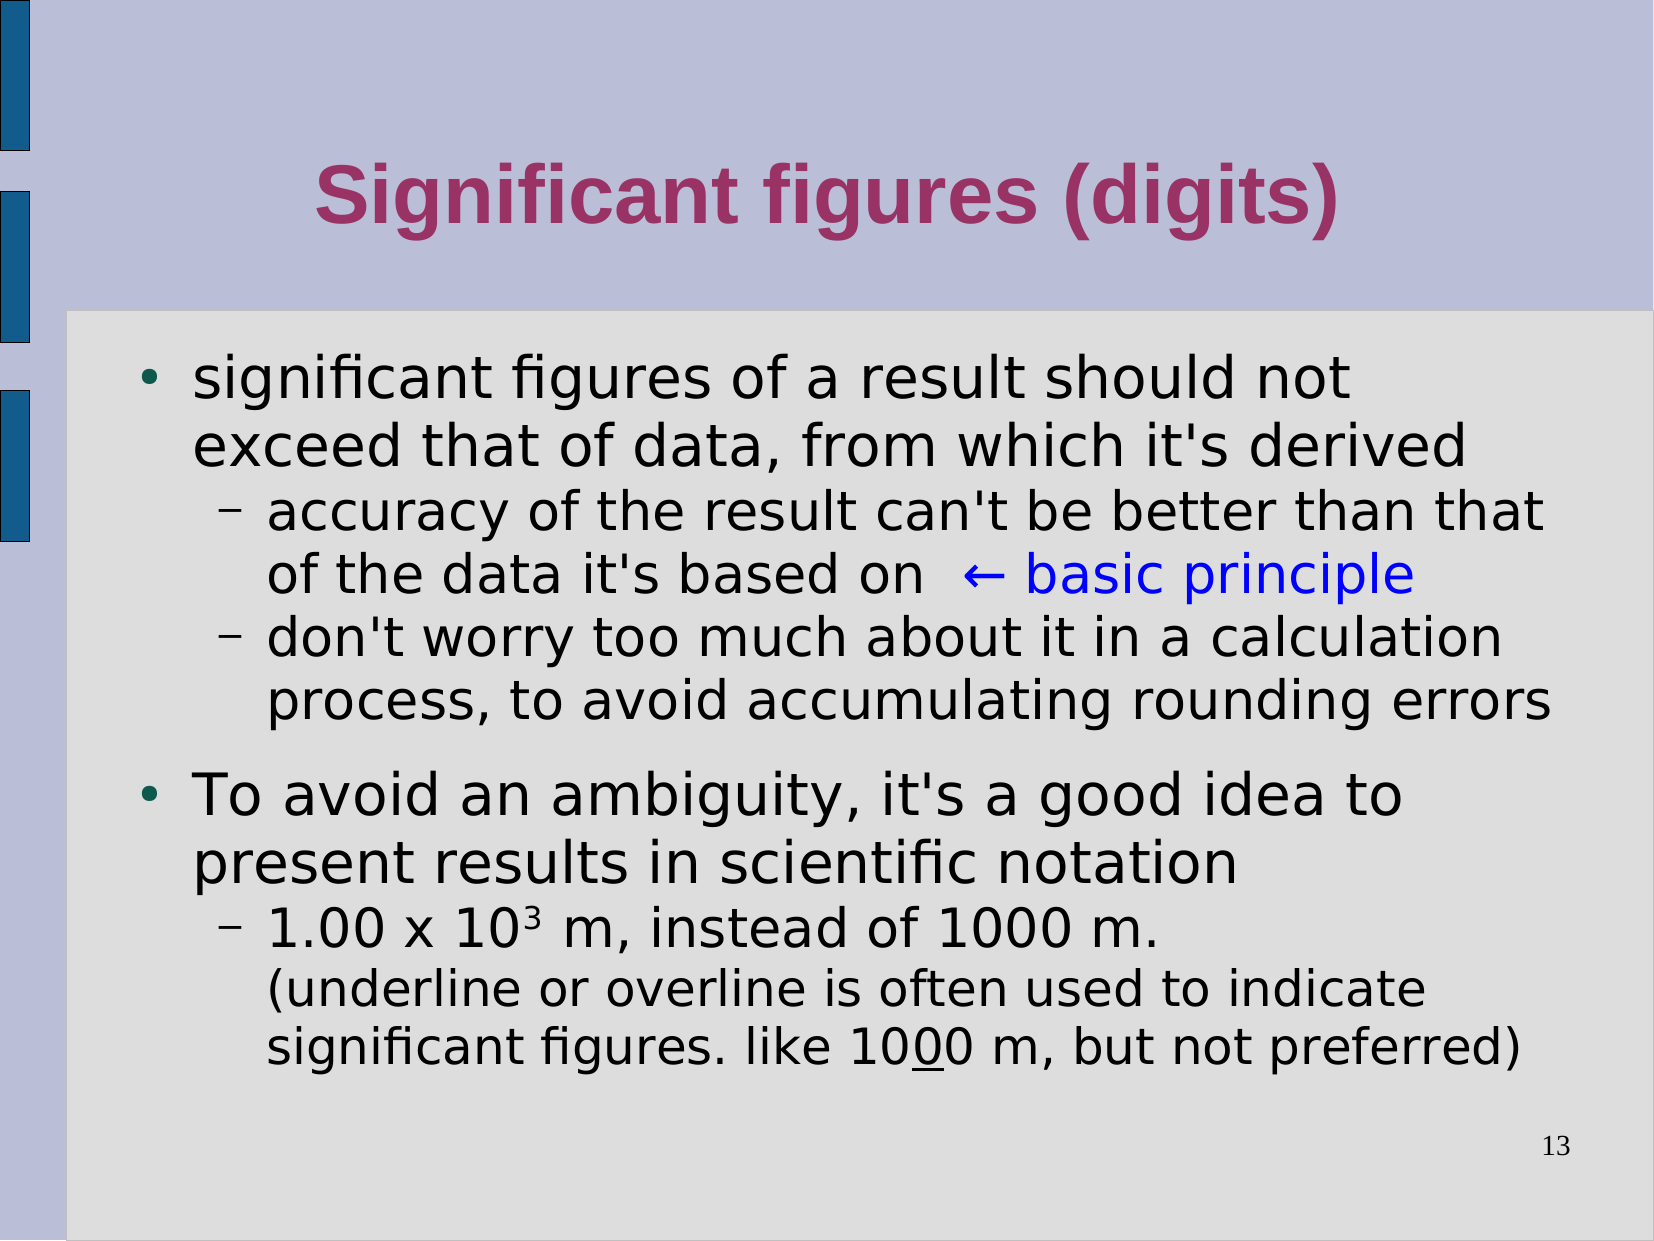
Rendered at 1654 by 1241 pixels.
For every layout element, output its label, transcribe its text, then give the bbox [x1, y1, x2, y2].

list significant figures of a result should not exceed that of data, from which it's derived accuracy of the result can't be better than that of the data it's based on ← basic principle don't worry too much about it in a calculation process, to avoid accumulating rounding errors To avoid an ambiguity, it's a good idea to present results in scientific notation 1.00 x 103 m, instead of 1000 m. (underline or overline is often used to indicate significant figures. like 1000 m, but not preferred) [121, 344, 1576, 1149]
title Significant figures (digits) [121, 98, 1534, 291]
